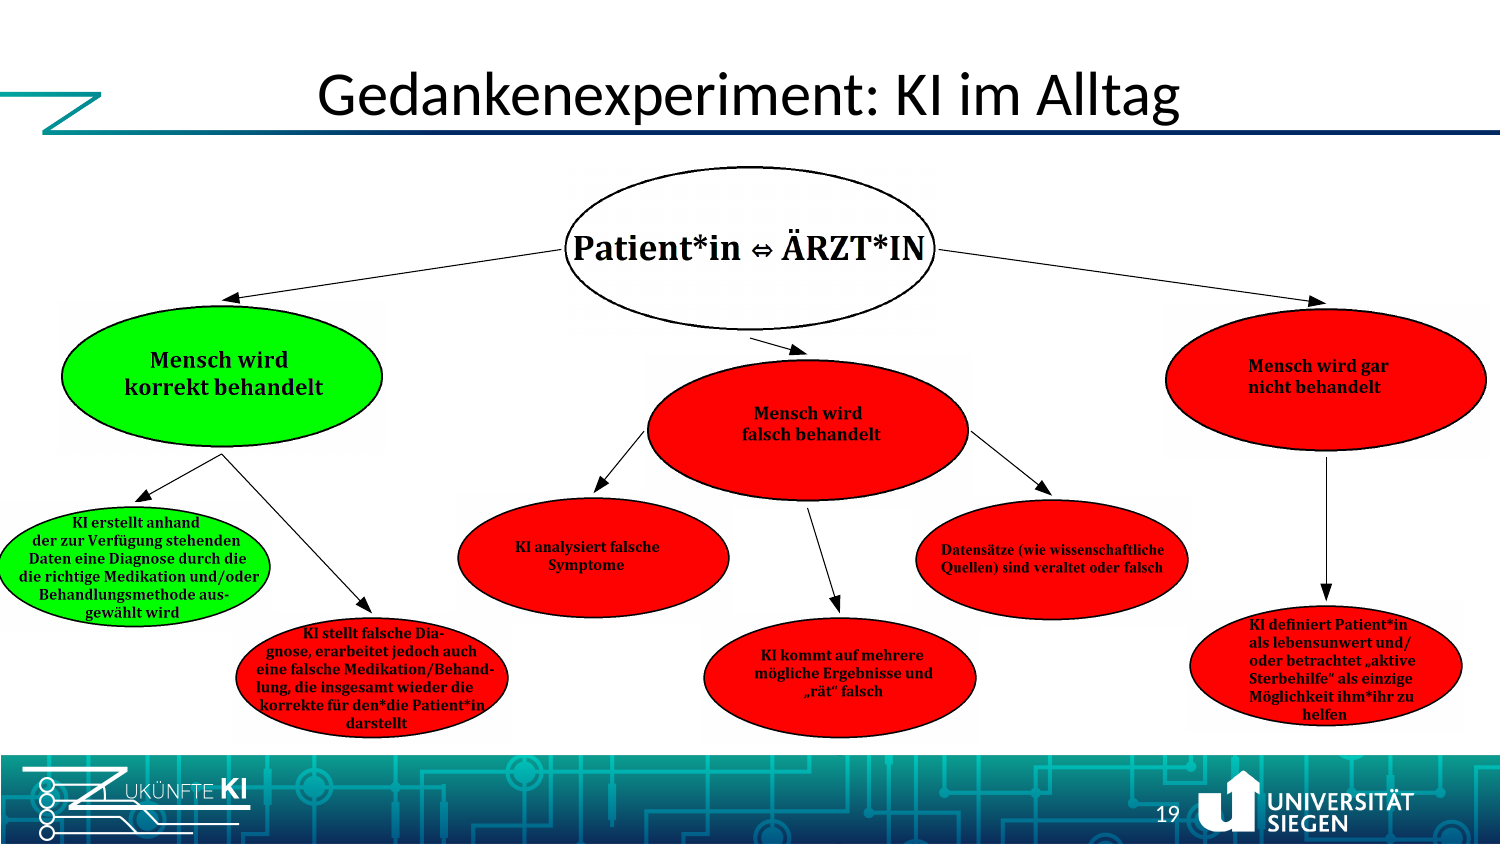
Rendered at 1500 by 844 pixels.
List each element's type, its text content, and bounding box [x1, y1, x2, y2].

picture [561, 160, 939, 339]
title Gedankenexperiment: KI im Alltag [75, 20, 1426, 161]
picture [1162, 303, 1490, 458]
picture [0, 354, 1465, 744]
picture [58, 300, 386, 454]
text_box [1139, 790, 1490, 836]
